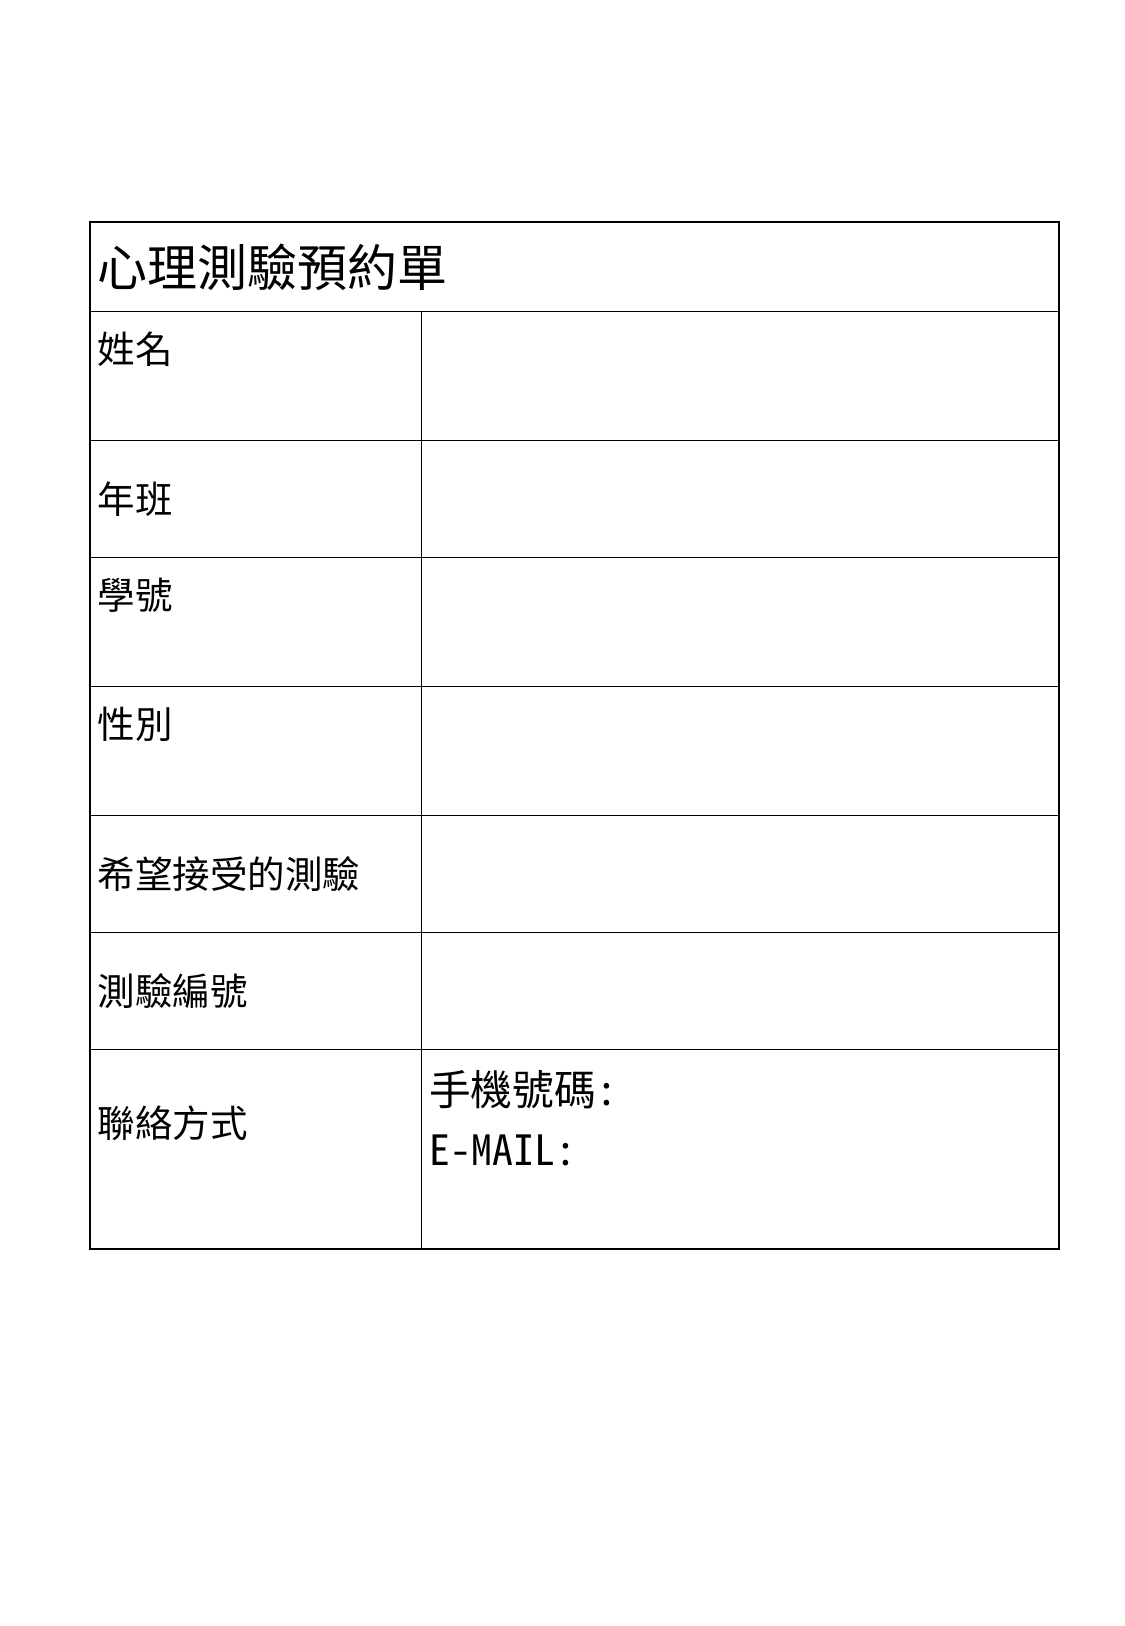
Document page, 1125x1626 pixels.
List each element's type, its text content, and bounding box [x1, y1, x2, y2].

table_cell [422, 312, 1058, 440]
table_cell [422, 441, 1058, 557]
table_cell [422, 933, 1058, 1049]
table_cell 學號 [91, 558, 421, 686]
table_cell 性別 [91, 687, 421, 815]
table_cell 聯絡方式 [91, 1050, 421, 1248]
table_cell 姓名 [91, 312, 421, 440]
table_cell [422, 816, 1058, 932]
table_cell 年班 [91, 441, 421, 557]
table_cell 希望接受的測驗 [91, 816, 421, 932]
table_cell [422, 687, 1058, 815]
table_header 心理測驗預約單 [91, 223, 1058, 311]
table_cell 測驗編號 [91, 933, 421, 1049]
table_cell 手機號碼: E-MAIL: [422, 1050, 1058, 1248]
table_cell [422, 558, 1058, 686]
